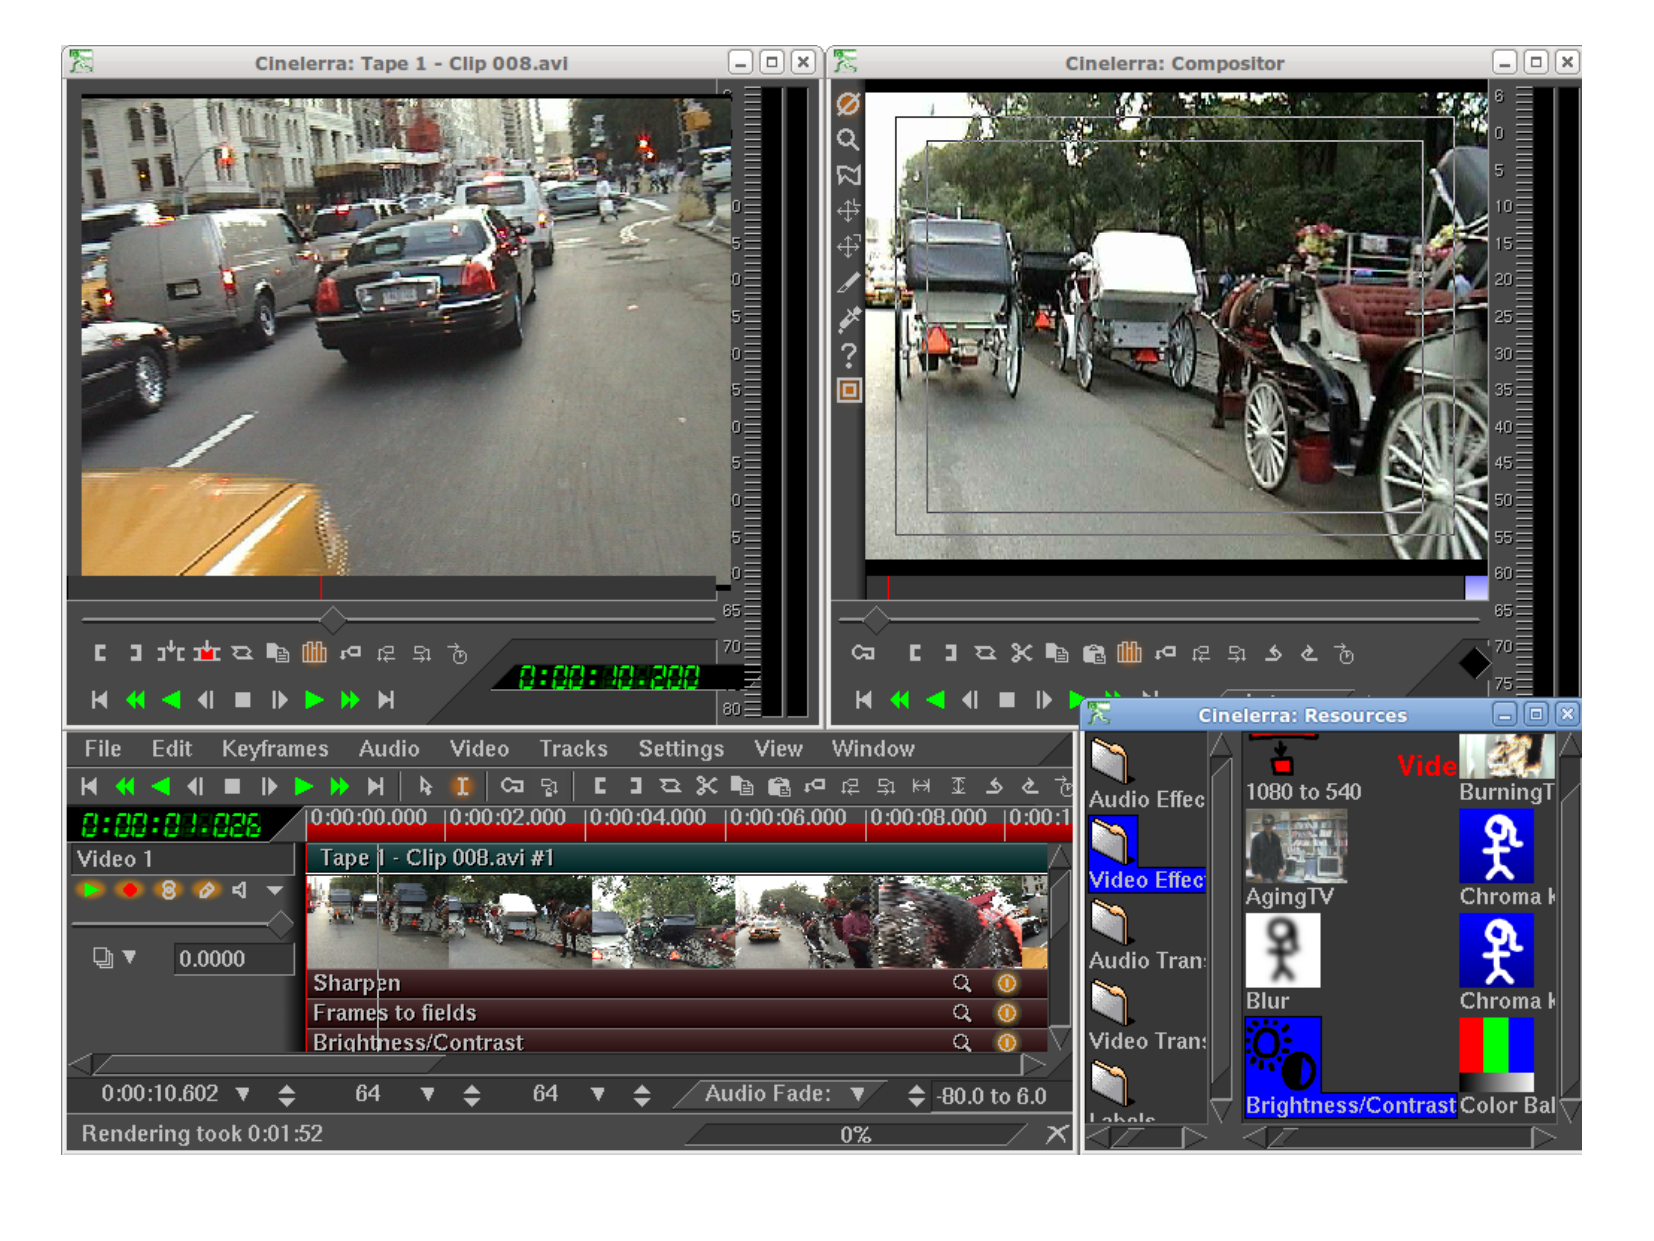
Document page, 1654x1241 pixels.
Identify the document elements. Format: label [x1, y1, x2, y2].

picture [61, 45, 1582, 1156]
